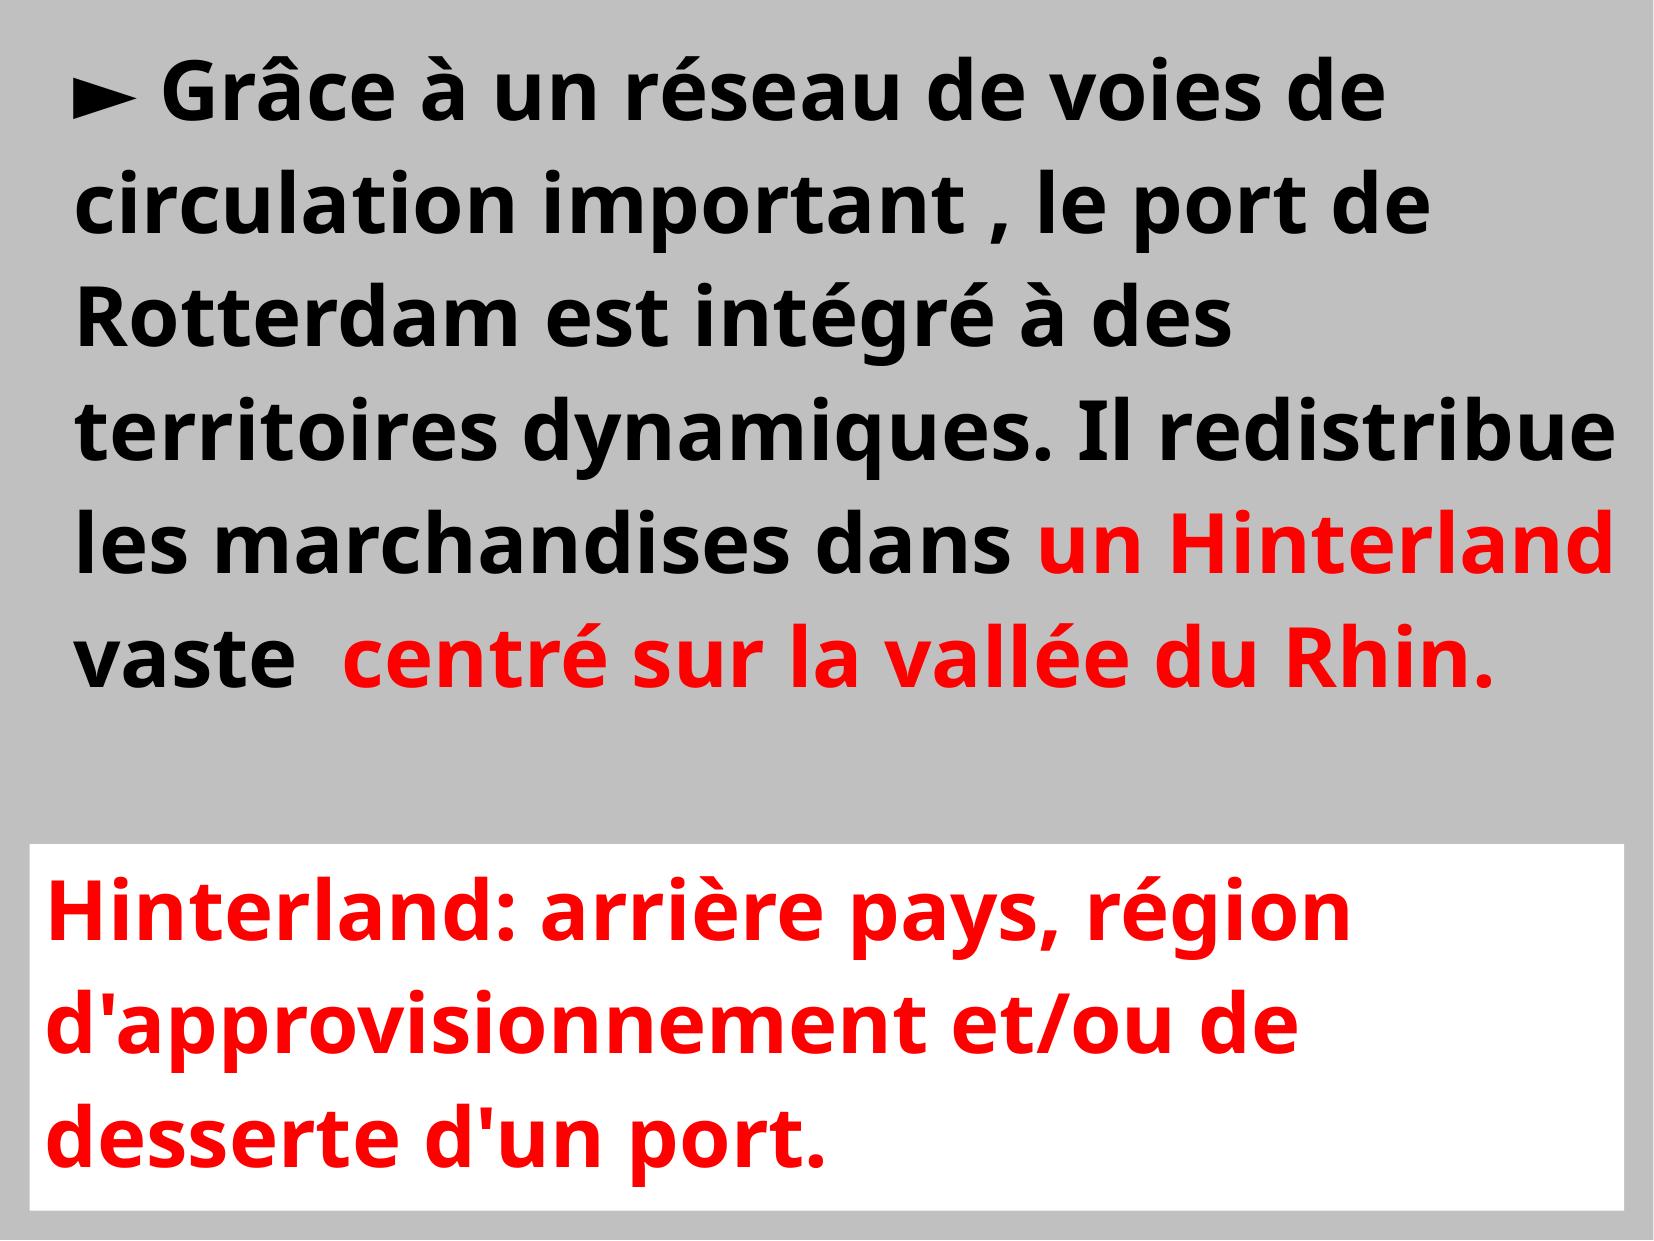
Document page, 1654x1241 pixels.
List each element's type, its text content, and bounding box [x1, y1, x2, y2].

text_box ► Grâce à un réseau de voies de circulation important , le port de Rotterdam est intégré à des territoires dynamiques. Il redistribue les marchandises dans un Hinterland vaste centré sur la vallée du Rhin. [59, 23, 1654, 977]
text_box Hinterland: arrière pays, région d'approvisionnement et/ou de desserte d'un port. [29, 844, 1625, 1211]
